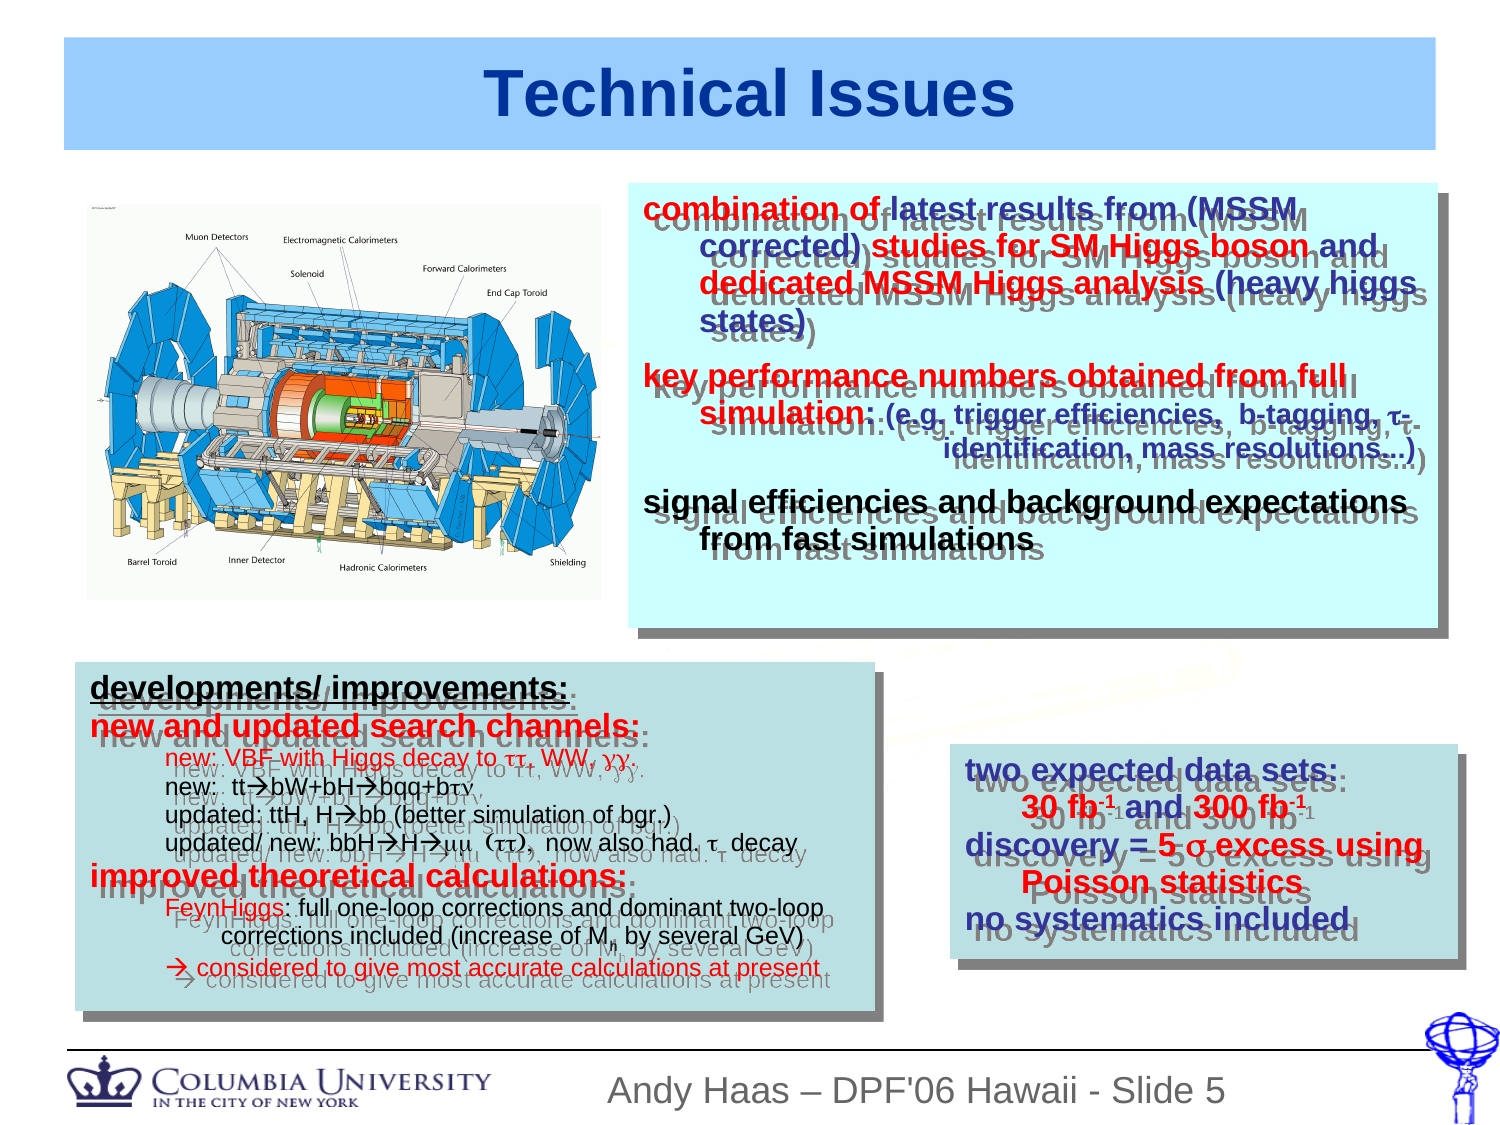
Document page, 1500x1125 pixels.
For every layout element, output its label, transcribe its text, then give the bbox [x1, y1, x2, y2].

text_box [639, 194, 1448, 638]
picture [67, 1055, 492, 1107]
title Technical Issues [64, 37, 1436, 150]
picture [1425, 1012, 1500, 1125]
picture [87, 204, 601, 601]
text_box combination of latest results from (MSSM corrected) studies for SM Higgs boson and dedicated MSSM Higgs analysis (heavy higgs states) key performance numbers obtained from full simulation: (e.g. trigger efficiencies, b-tagging, - identification, mass resolutions...) signal efficiencies and background expectations from fast simulations [628, 183, 1438, 629]
text_box developments/ improvements: new and updated search channels: new: VBF with Higgs decay to , WW, . new: ttbW+bHbqq+b updated: ttH, Hbb (better simulation of bgr.) updated/ new: bbHHnow also had. decay improved theoretical calculations: FeynHiggs: full one-loop corrections and dominant two-loop corrections included (increase of Mh by several GeV)  considered to give most accurate calculations at present [74, 662, 875, 1012]
text_box two expected data sets: 30 fb-1 and 300 fb-1 discovery = 5  excess using Poisson statistics no systematics included [949, 744, 1458, 960]
text_box [958, 755, 1466, 970]
text_box [83, 673, 883, 1022]
